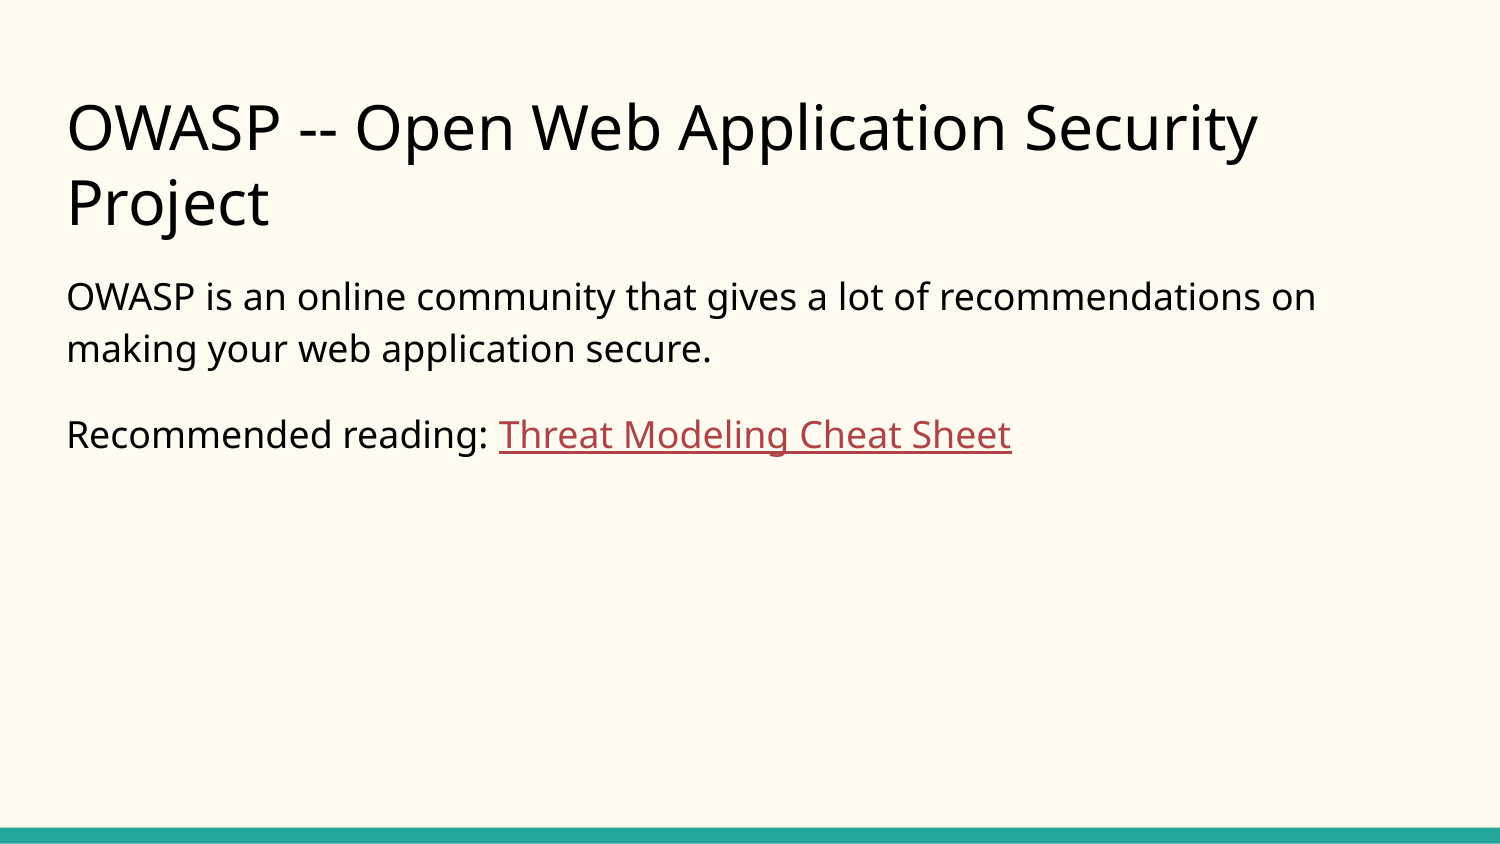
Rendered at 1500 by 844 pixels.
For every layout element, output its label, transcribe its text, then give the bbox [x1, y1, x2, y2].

title OWASP -- Open Web Application Security Project [51, 72, 1449, 174]
list OWASP is an online community that gives a lot of recommendations on making your web application secure. Recommended reading: Threat Modeling Cheat Sheet [51, 251, 1449, 750]
